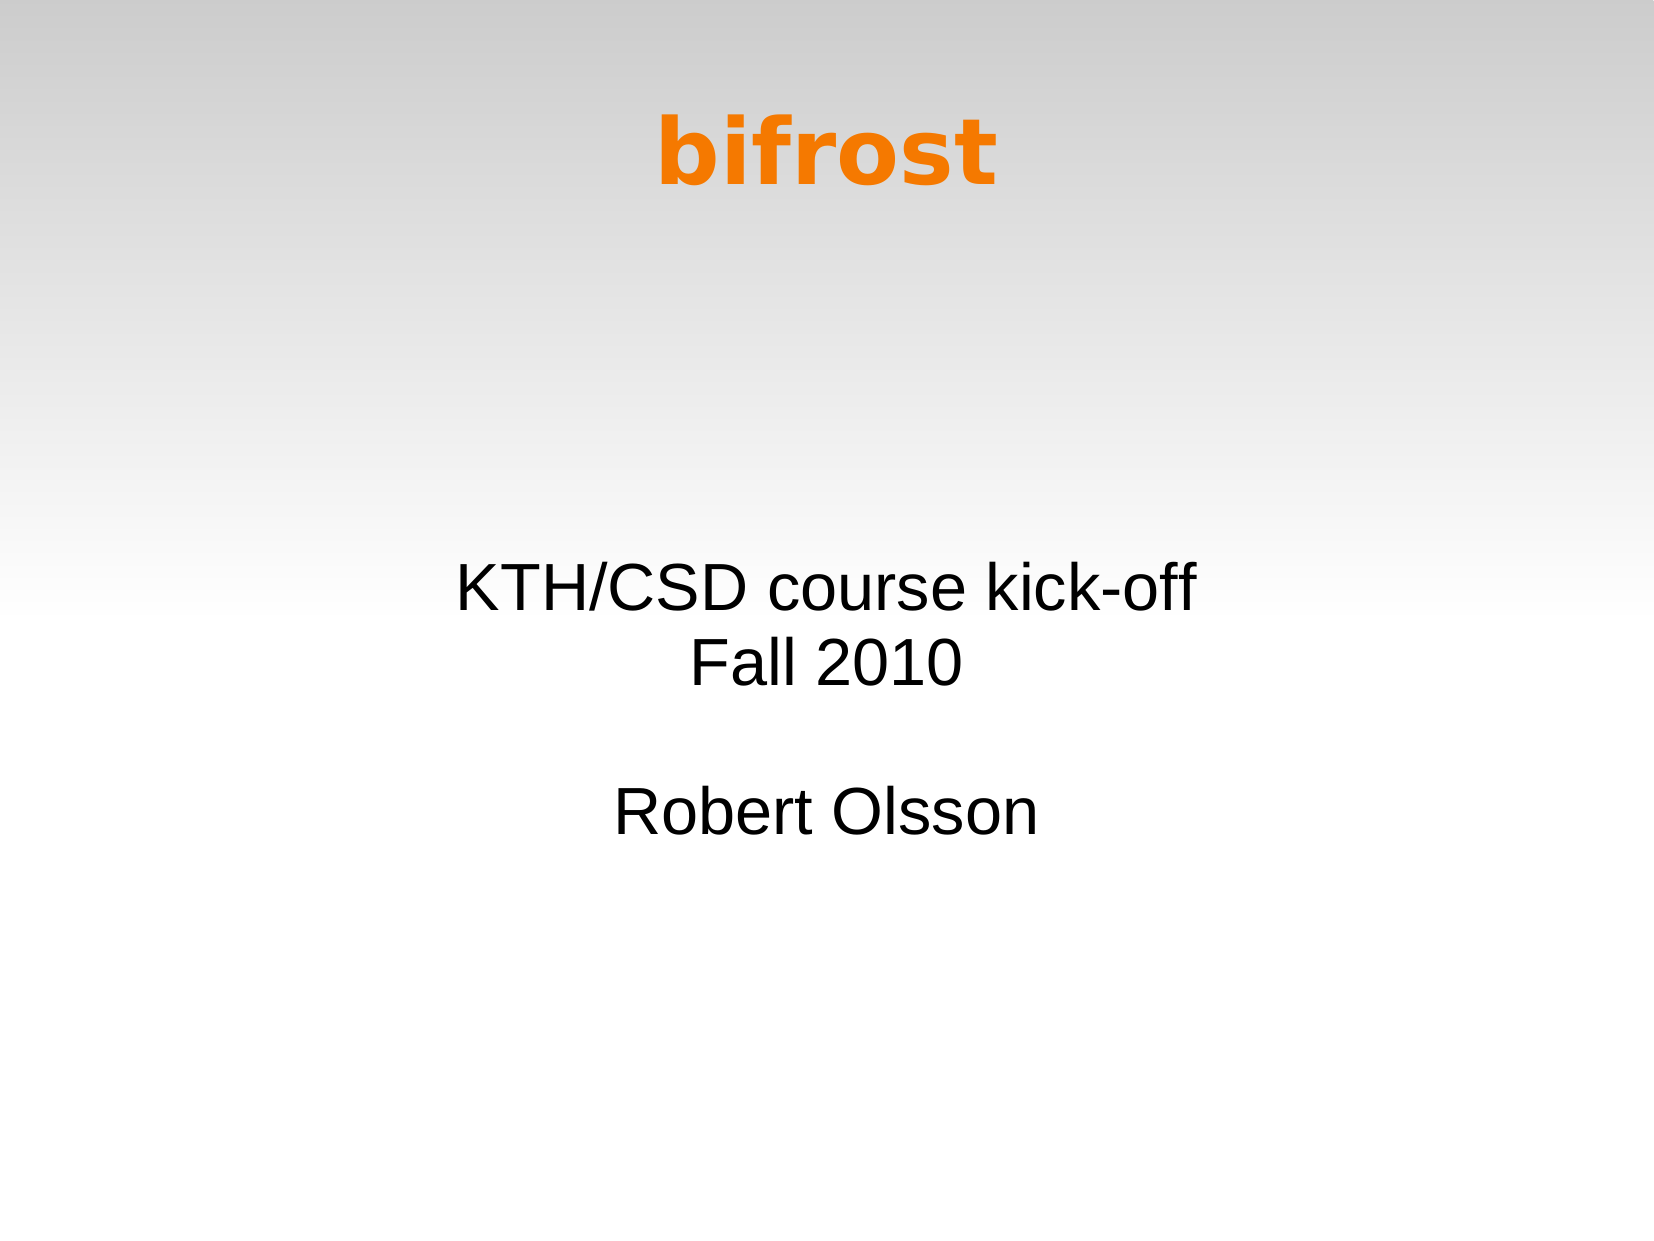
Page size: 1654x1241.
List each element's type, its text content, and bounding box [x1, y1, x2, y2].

title bifrost [82, 56, 1571, 250]
subtitle KTH/CSD course kick-off Fall 2010 Robert Olsson [82, 549, 1571, 849]
